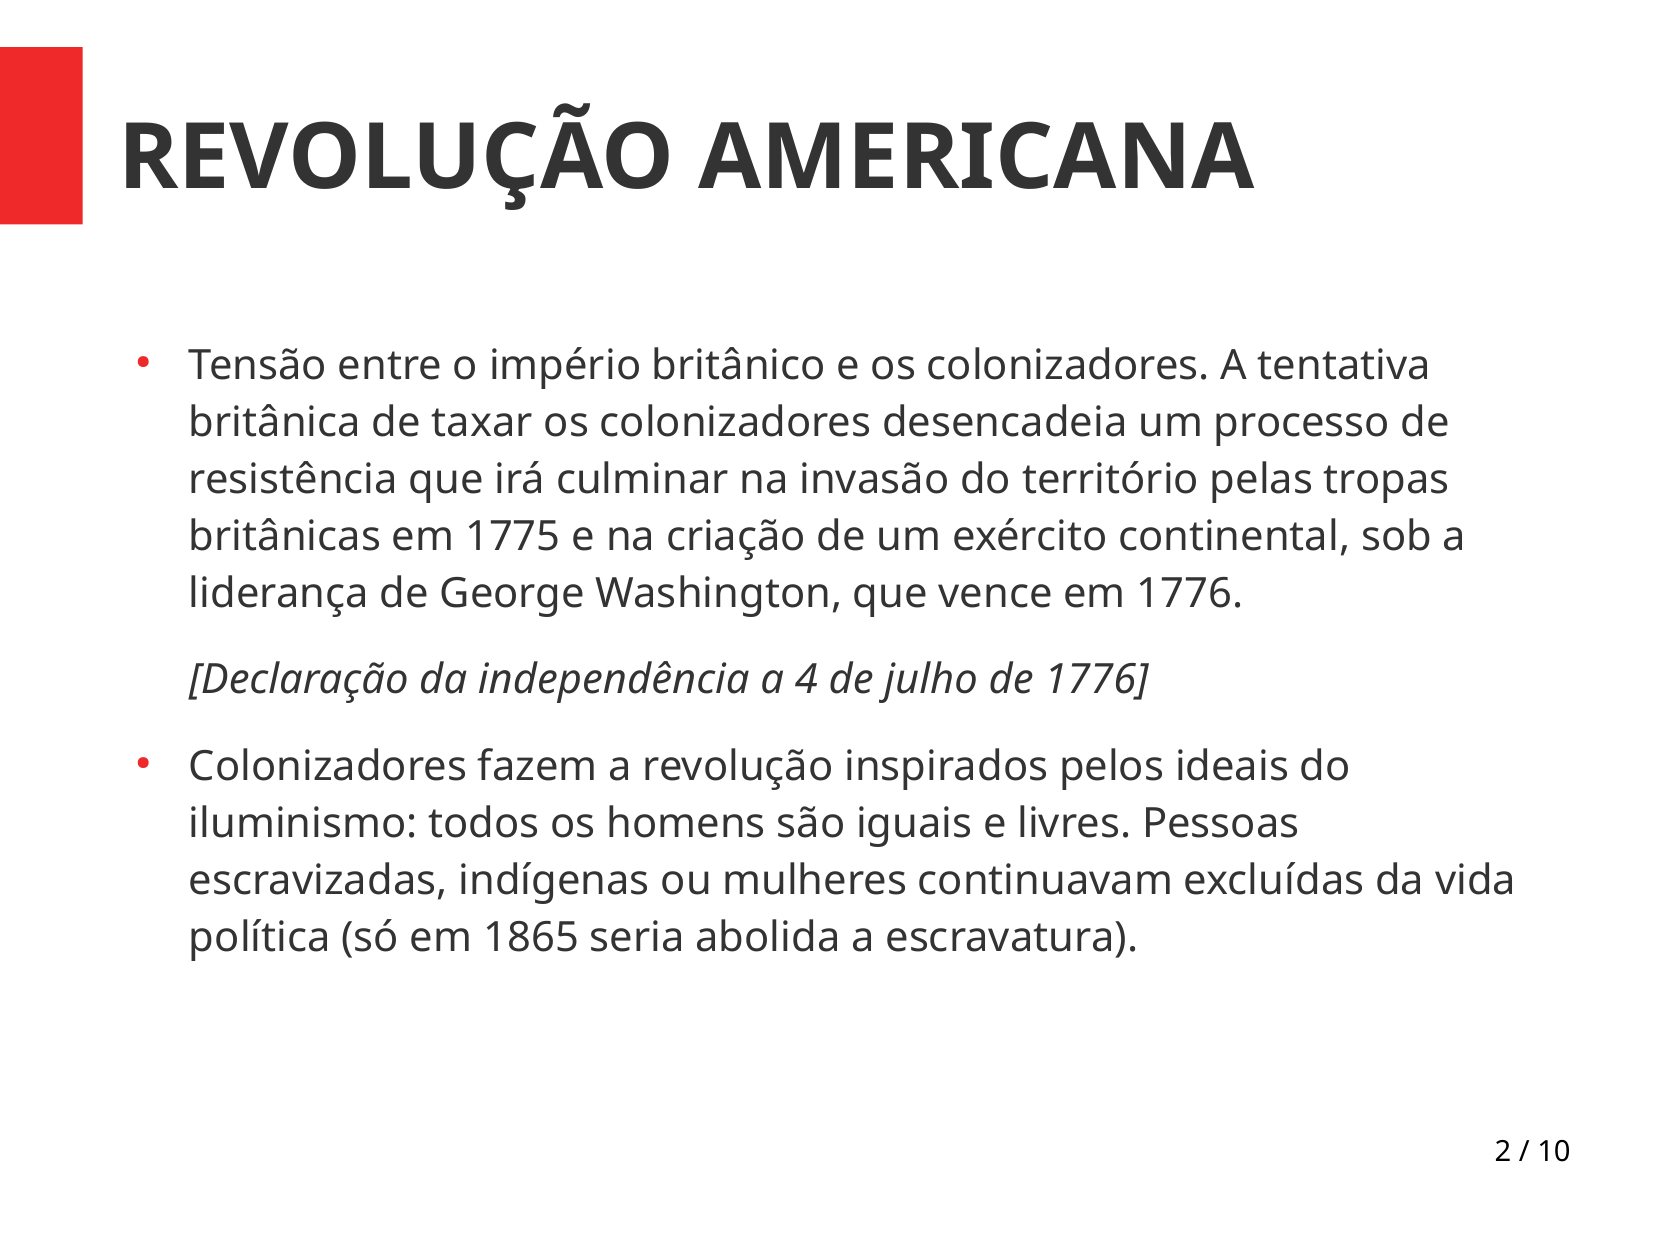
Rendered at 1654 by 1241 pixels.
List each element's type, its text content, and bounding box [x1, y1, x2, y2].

title REVOLUÇÃO AMERICANA [118, 49, 1571, 257]
list Tensão entre o império britânico e os colonizadores. A tentativa britânica de taxar os colonizadores desencadeia um processo de resistência que irá culminar na invasão do território pelas tropas britânicas em 1775 e na criação de um exército continental, sob a liderança de George Washington, que vence em 1776. [Declaração da independência a 4 de julho de 1776] Colonizadores fazem a revolução inspirados pelos ideais do iluminismo: todos os homens são iguais e livres. Pessoas escravizadas, indígenas ou mulheres continuavam excluídas da vida política (só em 1865 seria abolida a escravatura). [118, 248, 1536, 968]
